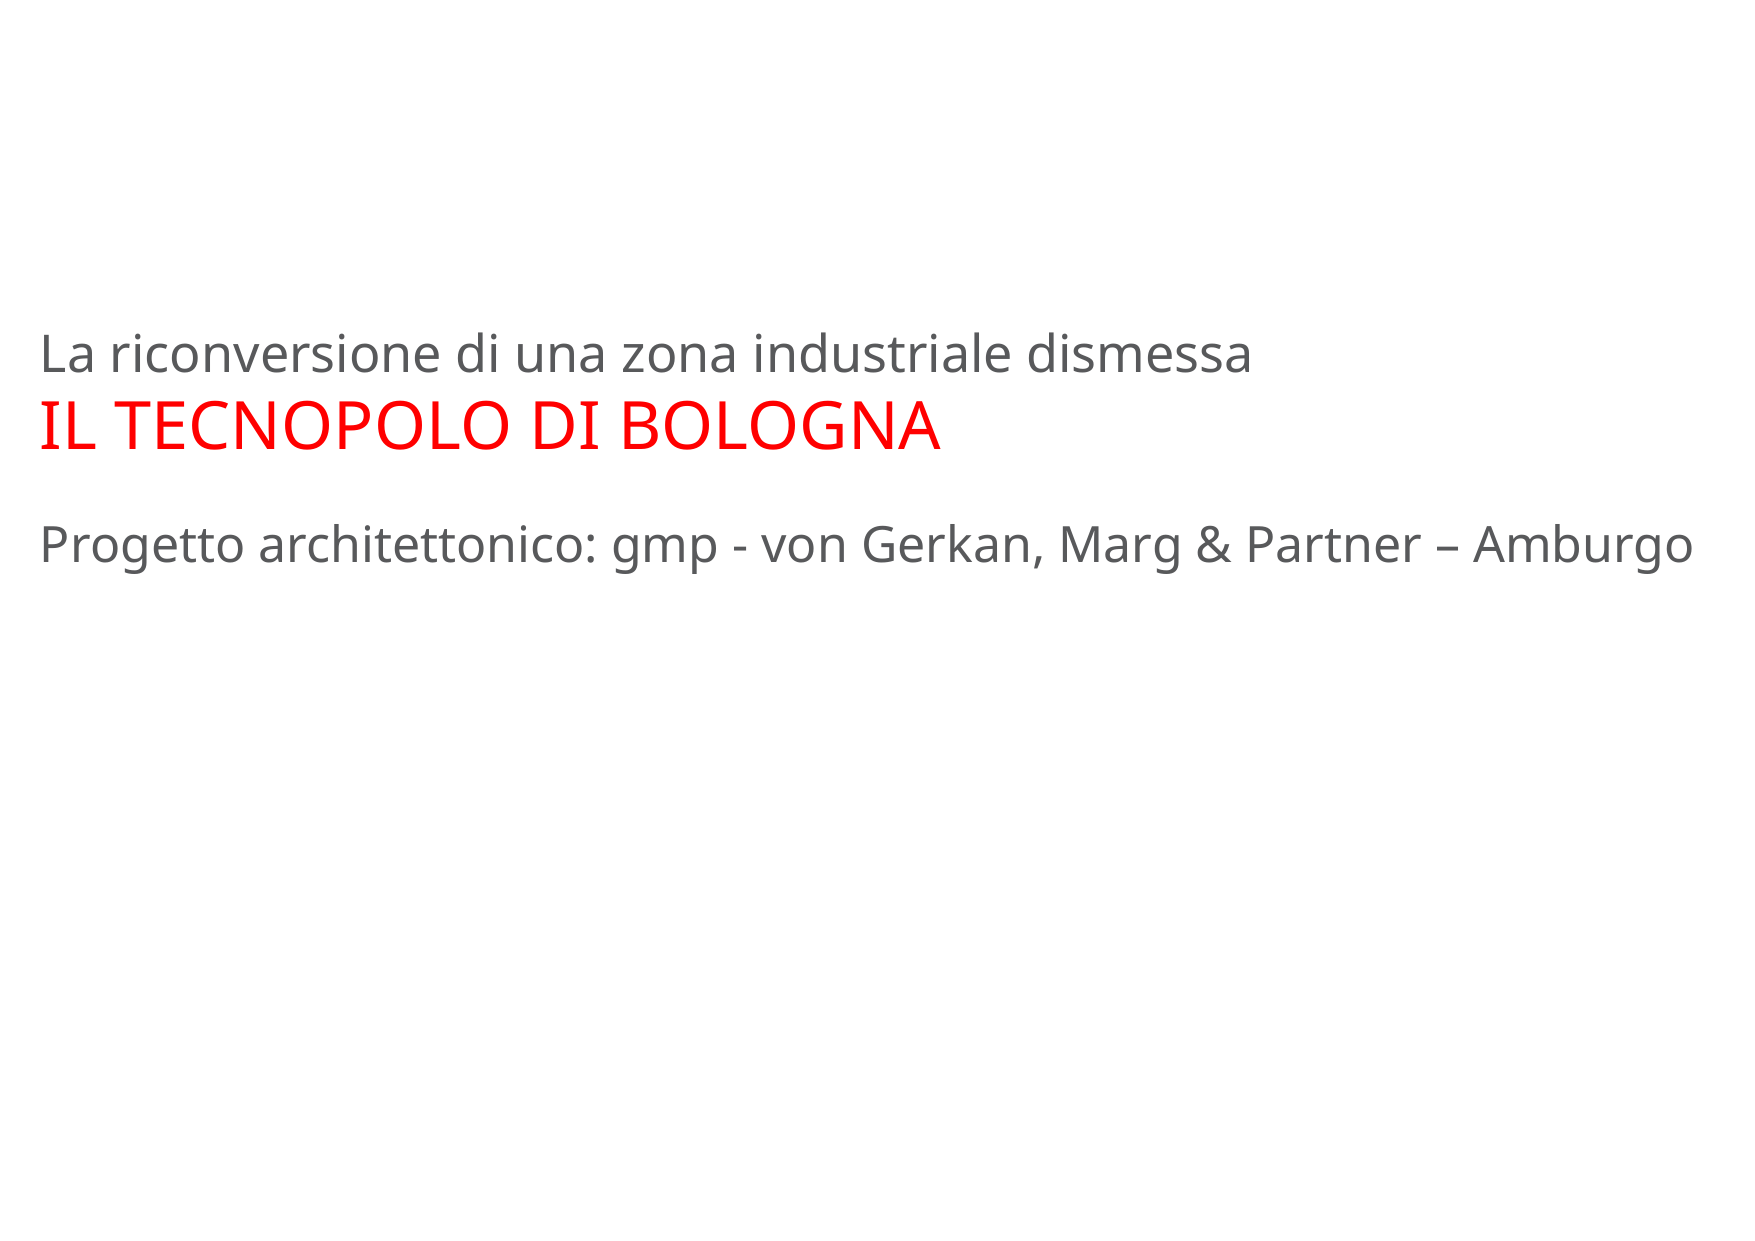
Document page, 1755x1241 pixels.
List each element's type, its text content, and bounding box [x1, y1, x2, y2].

text_box La riconversione di una zona industriale dismessa IL TECNOPOLO DI BOLOGNA Progetto architettonico: gmp - von Gerkan, Marg & Partner – Amburgo [24, 312, 1726, 785]
